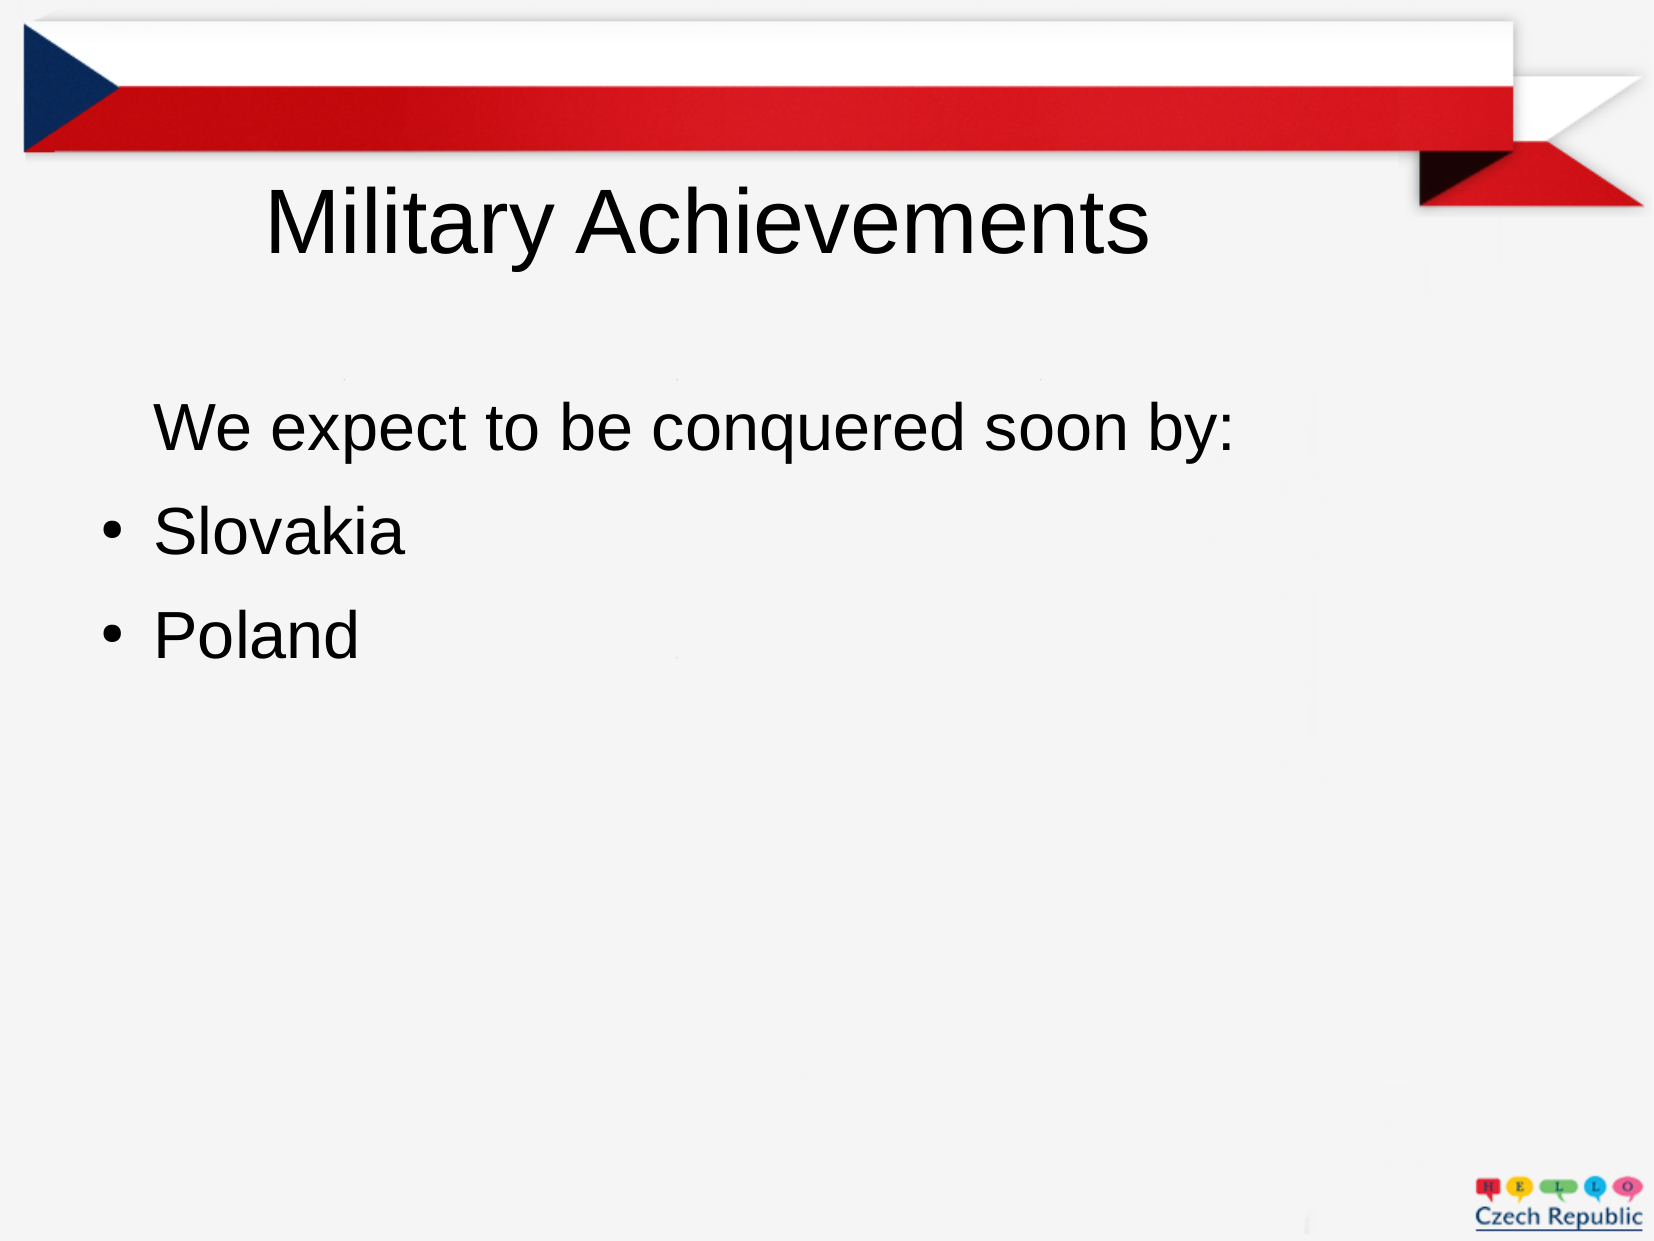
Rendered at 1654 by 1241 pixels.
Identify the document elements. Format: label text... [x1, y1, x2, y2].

picture [0, 0, 1654, 1241]
title Military Achievements [0, 118, 1453, 326]
list We expect to be conquered soon by: Slovakia Poland [82, 389, 1538, 1111]
